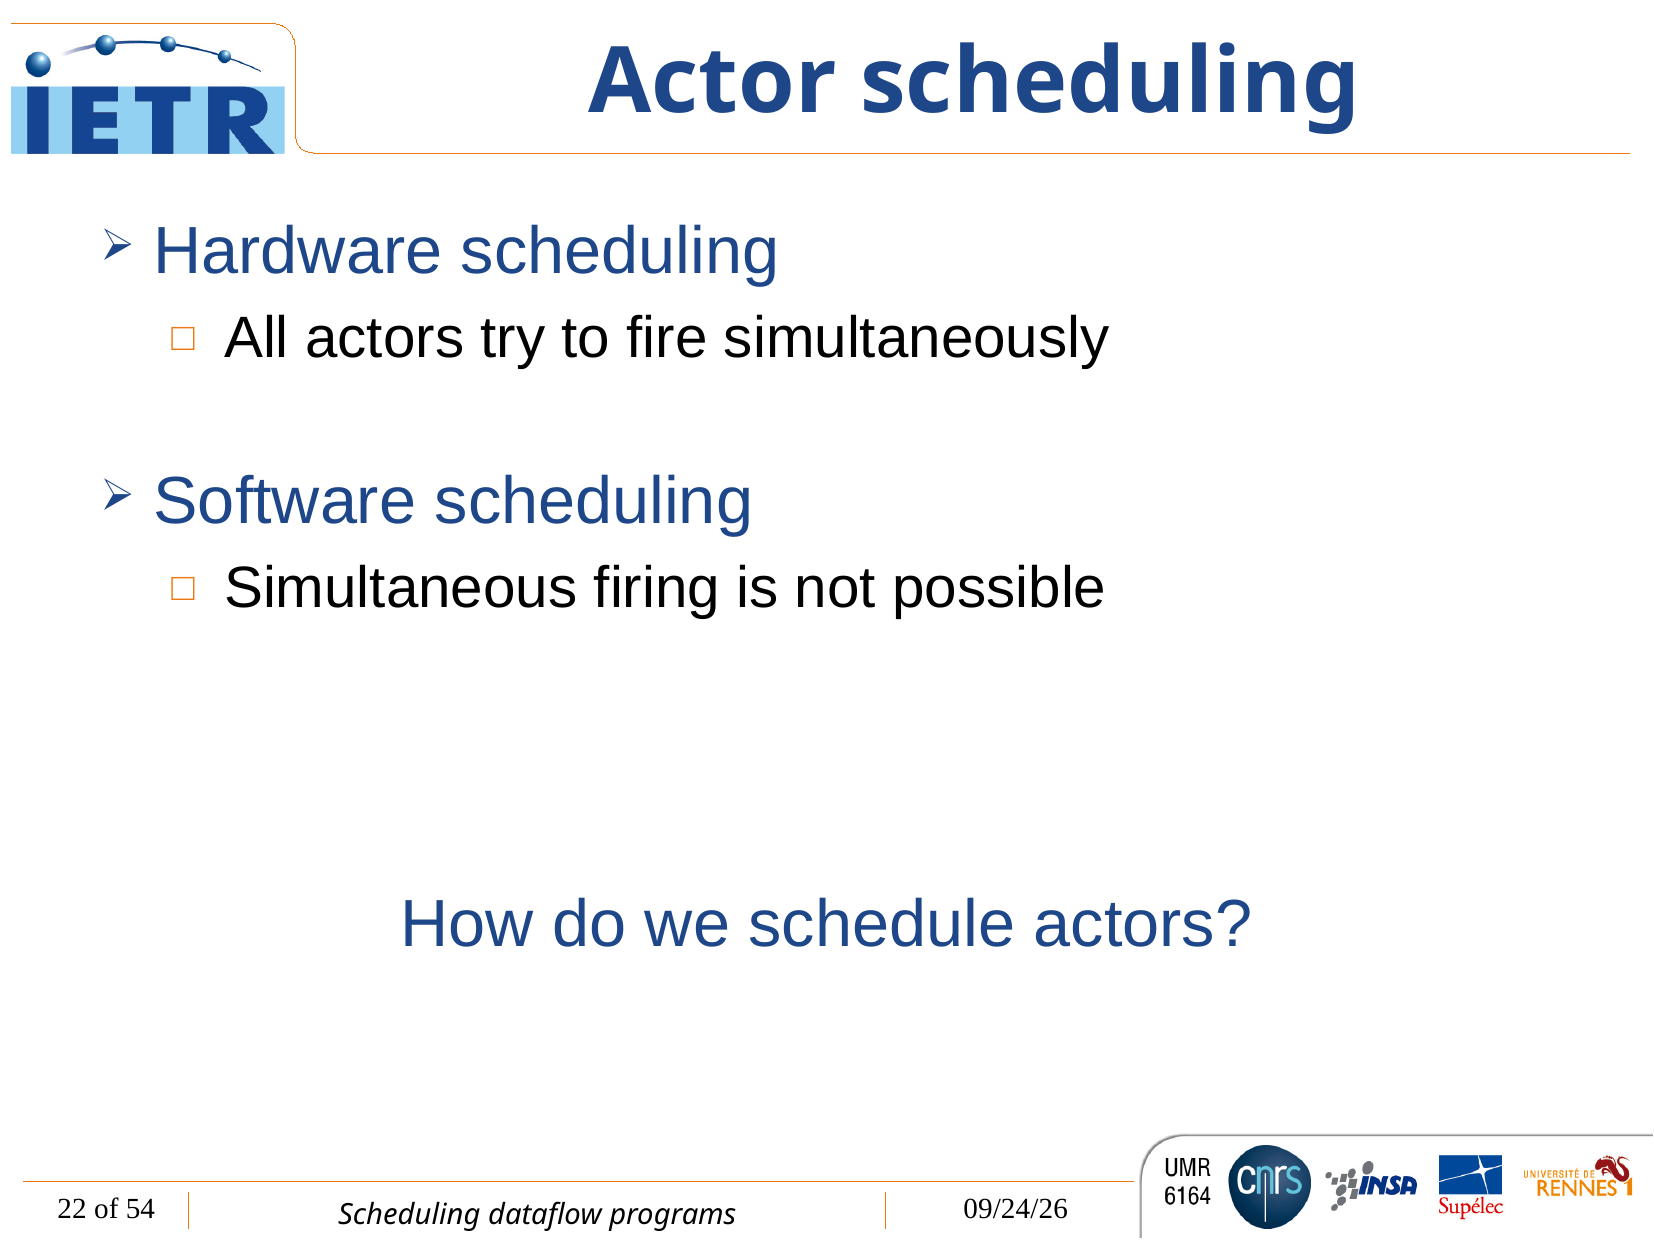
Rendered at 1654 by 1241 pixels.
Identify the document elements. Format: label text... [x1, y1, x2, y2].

title Actor scheduling [295, 7, 1654, 147]
list How do we schedule actors? [82, 885, 1571, 957]
picture [11, 35, 285, 154]
picture [1139, 1133, 1653, 1238]
list Hardware scheduling All actors try to fire simultaneously Software scheduling Simultaneous firing is not possible [82, 212, 1619, 1032]
